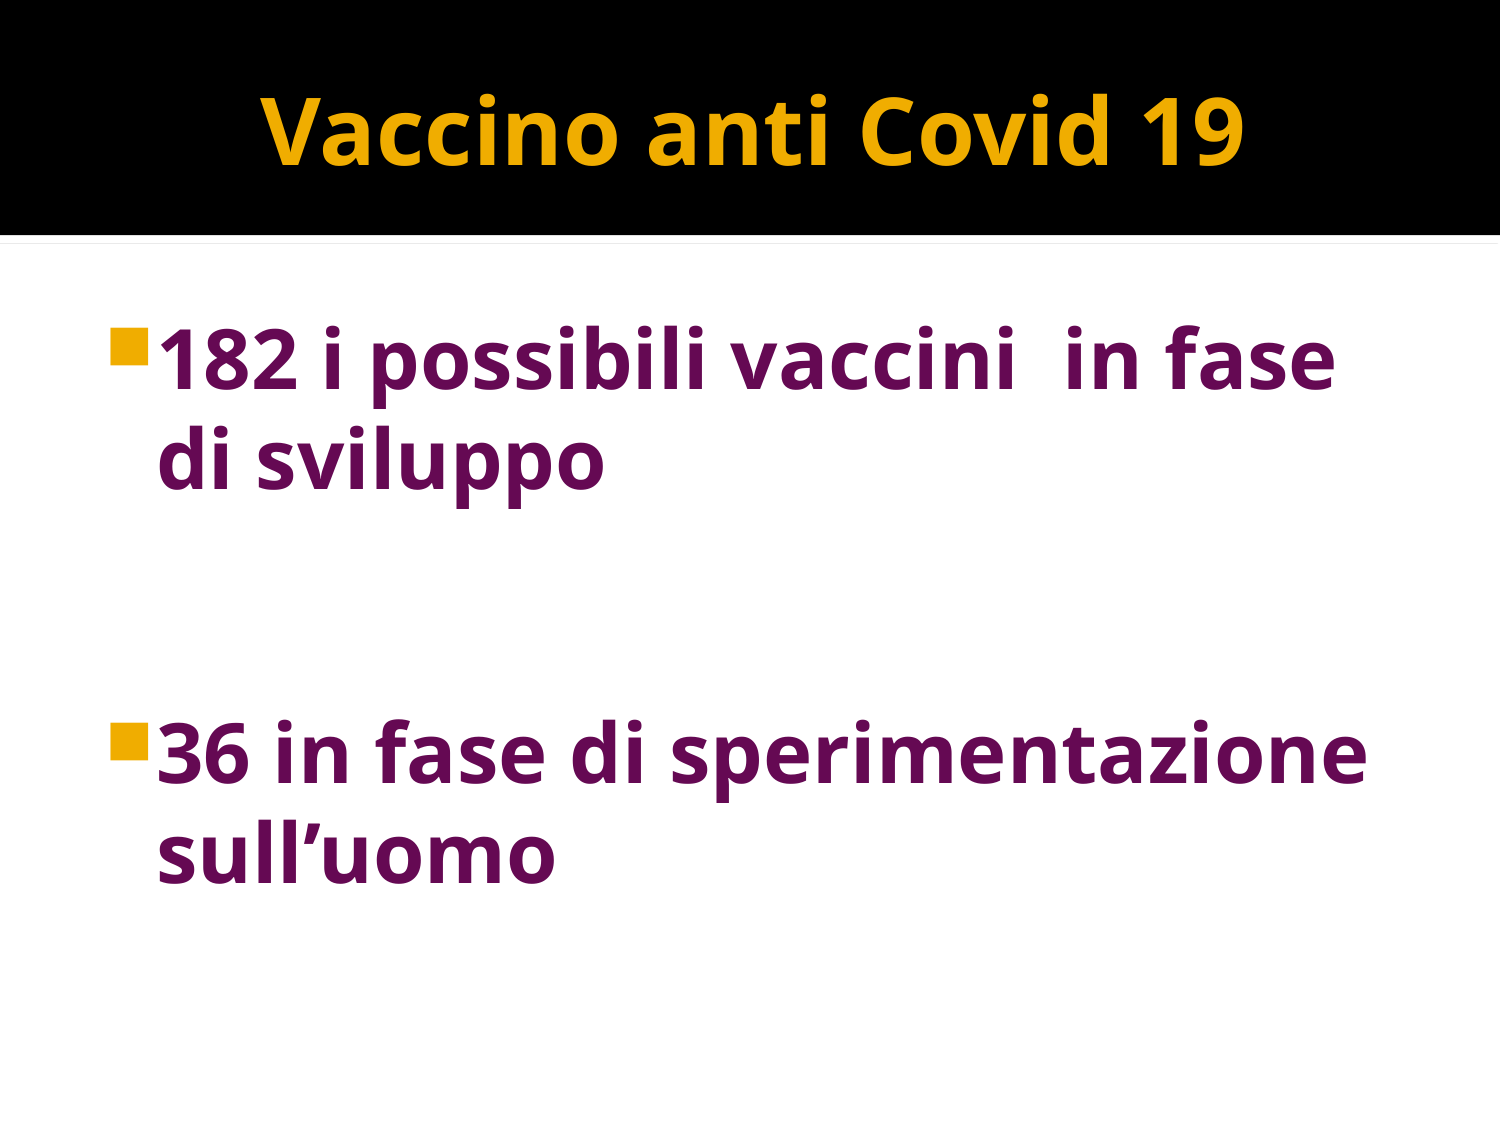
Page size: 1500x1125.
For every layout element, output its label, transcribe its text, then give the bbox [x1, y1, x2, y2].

list 182 i possibili vaccini in fase di sviluppo 36 in fase di sperimentazione sull’uomo [75, 291, 1425, 1050]
title Vaccino anti Covid 19 [75, 25, 1425, 231]
